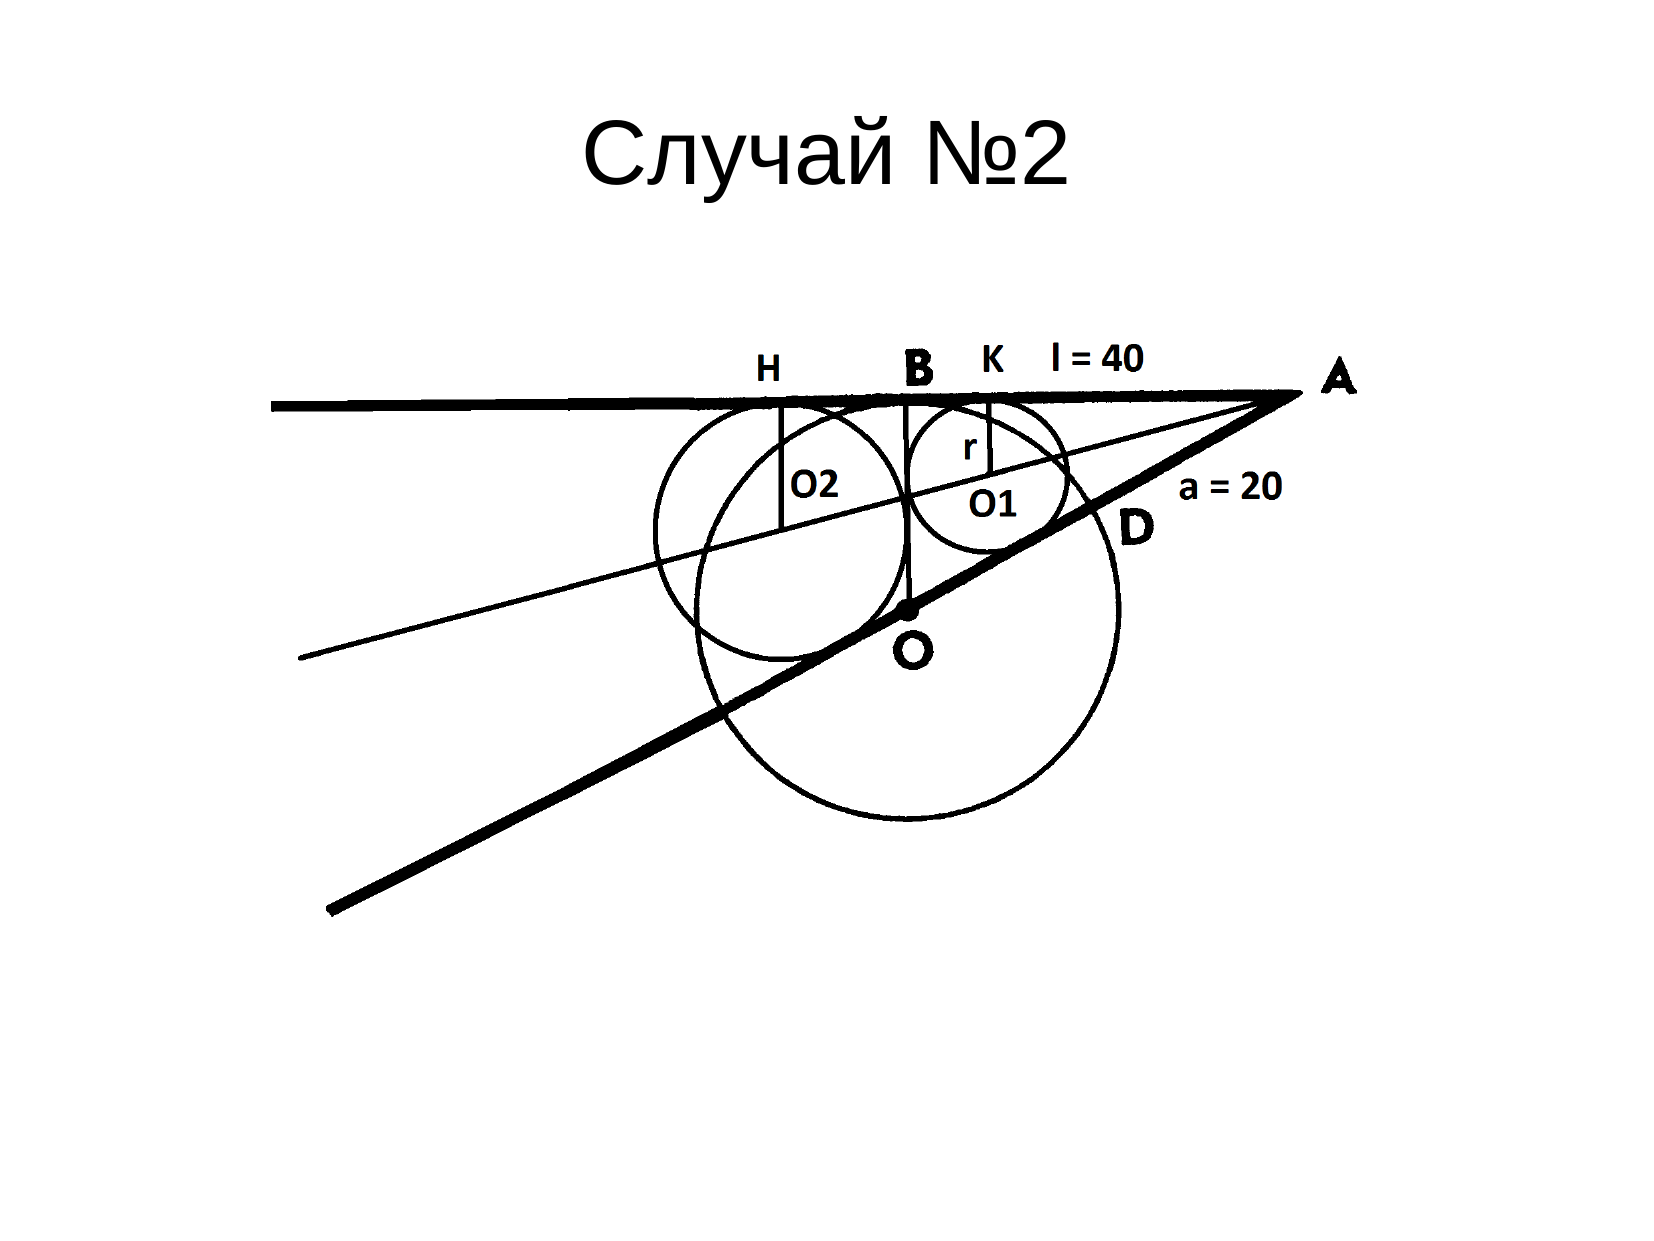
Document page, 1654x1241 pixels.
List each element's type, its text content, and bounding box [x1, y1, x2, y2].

picture [216, 290, 1437, 1109]
title Случай №2 [82, 49, 1571, 257]
